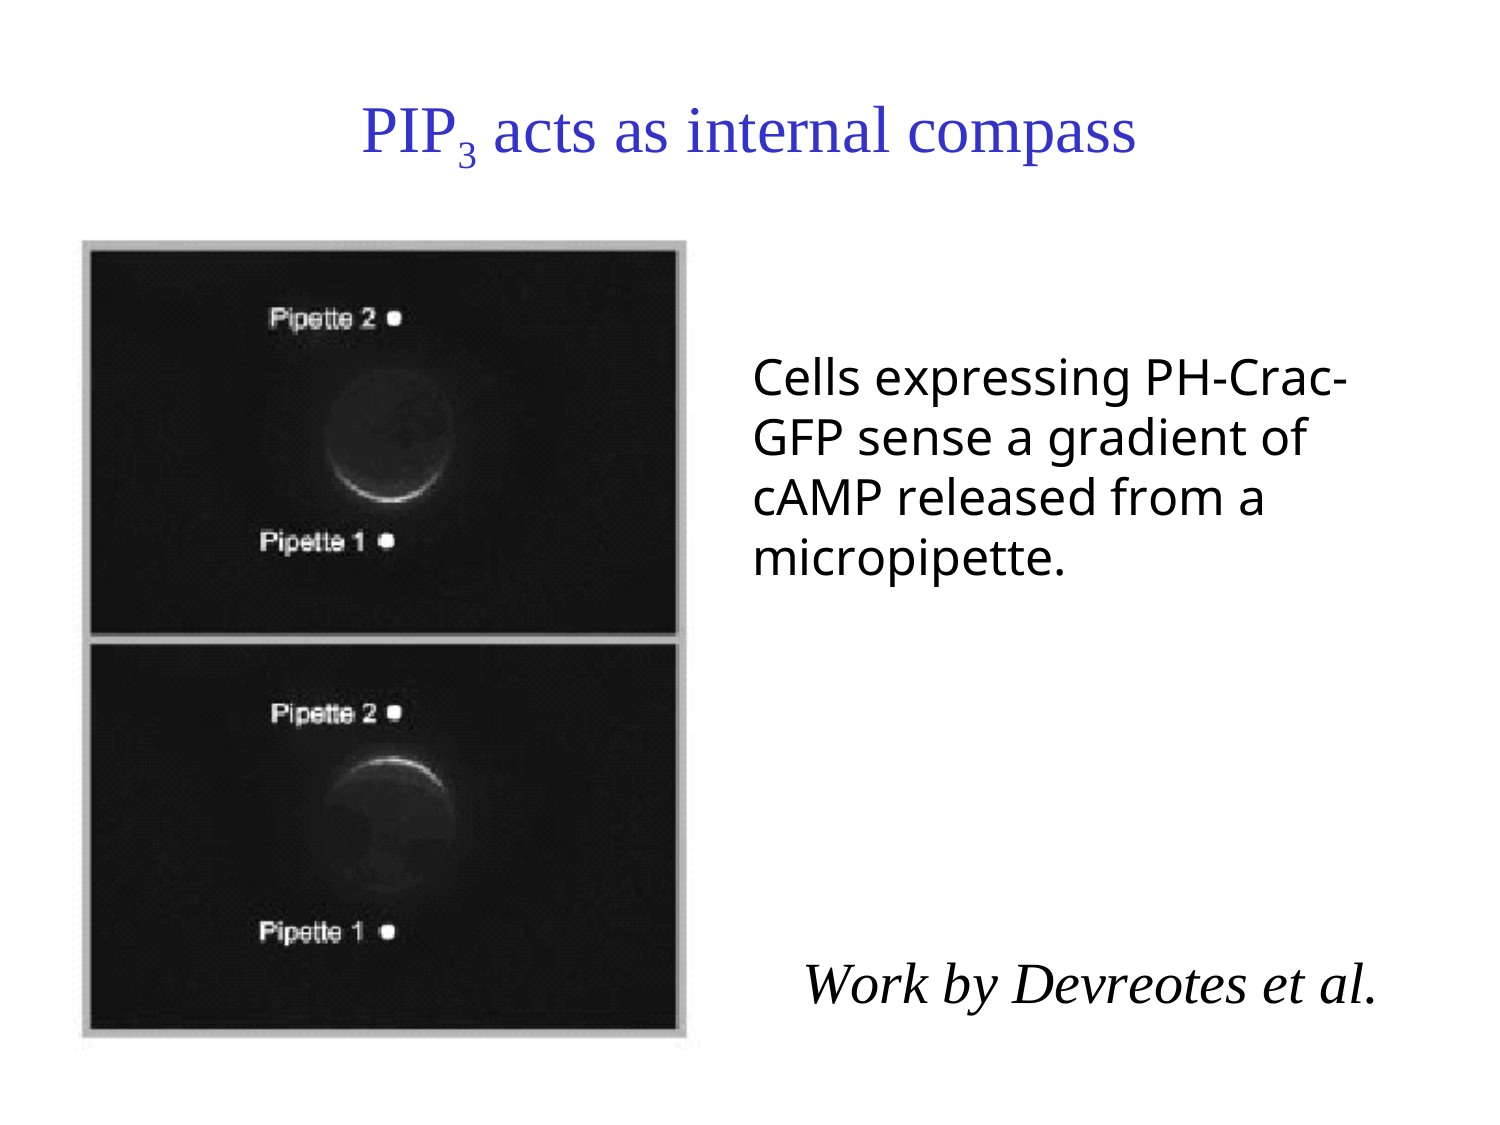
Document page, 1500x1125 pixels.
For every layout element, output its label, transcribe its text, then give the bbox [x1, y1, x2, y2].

title PIP3 acts as internal compass [112, 37, 1388, 225]
text_box Cells expressing PH-Crac-GFP sense a gradient of cAMP released from a micropipette. [737, 337, 1426, 593]
picture [62, 224, 702, 1051]
text_box Work by Devreotes et al. [787, 937, 1395, 1023]
